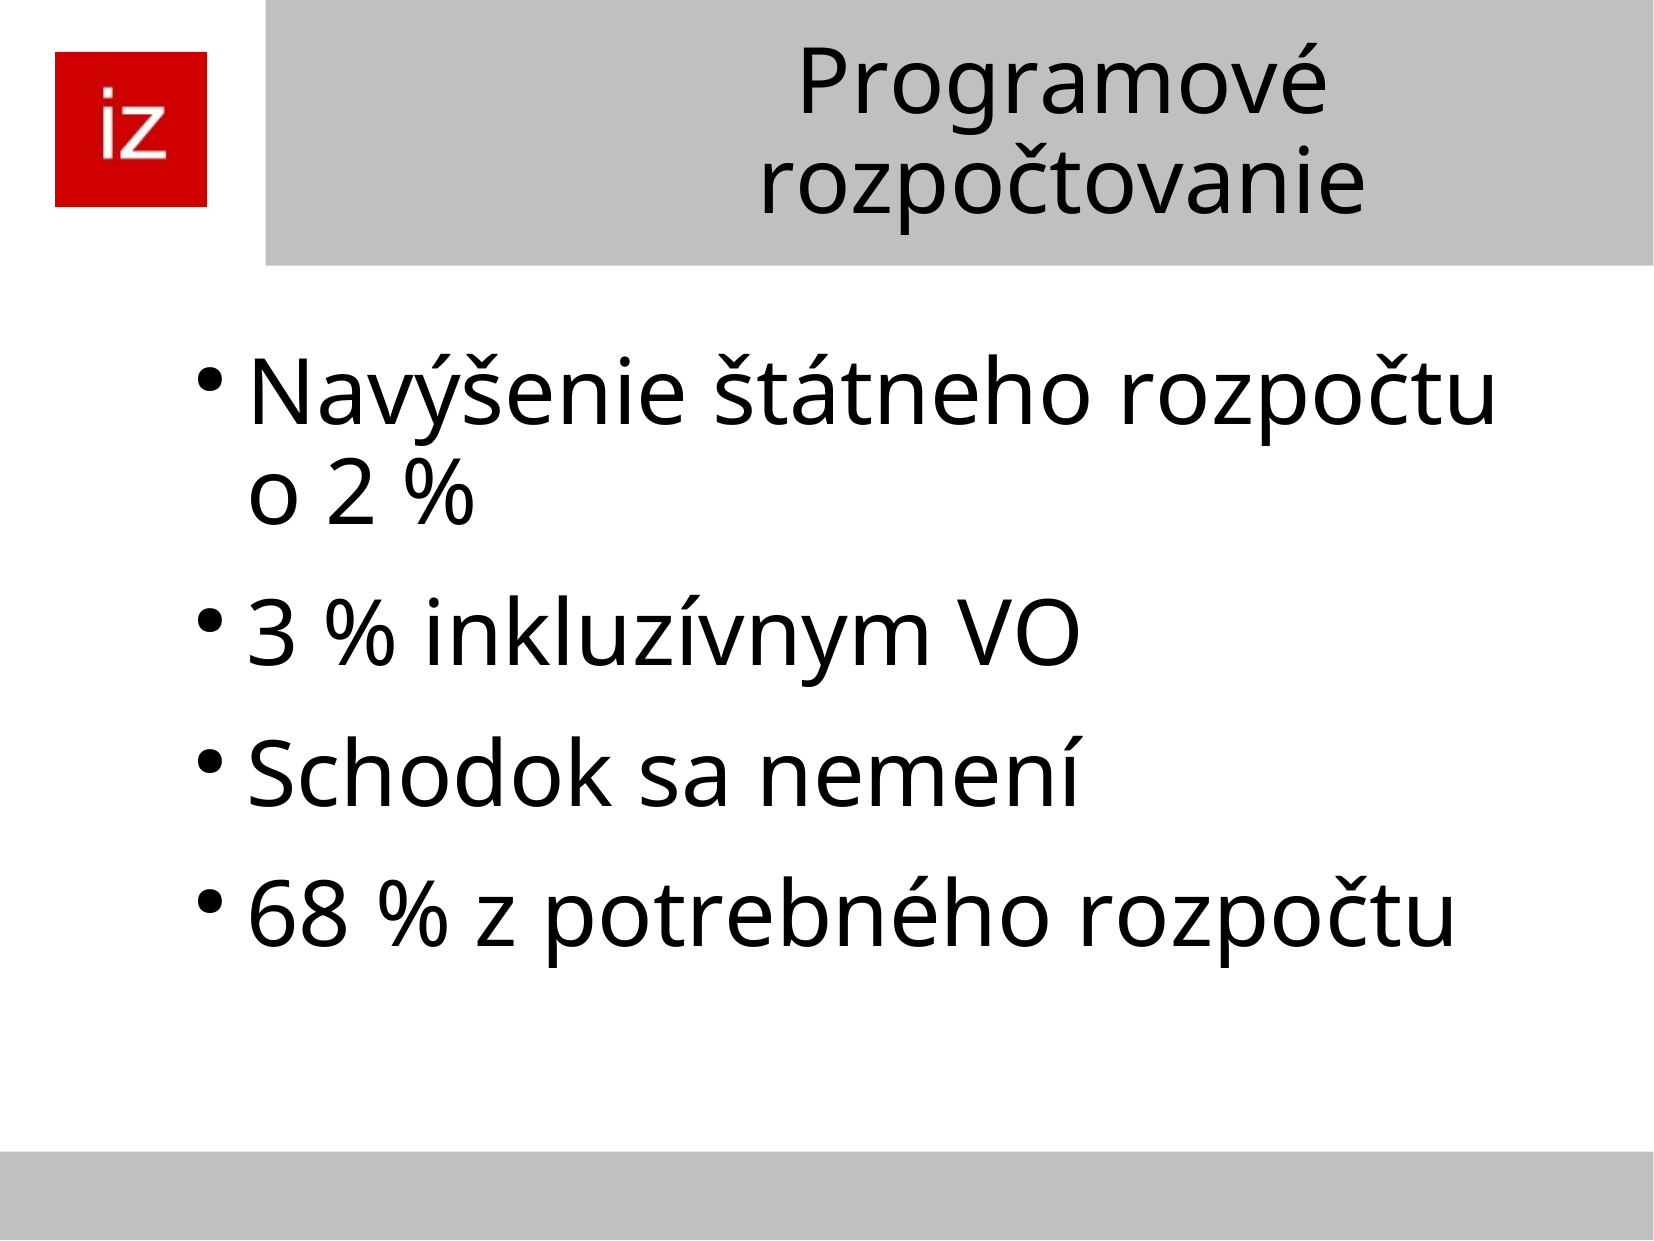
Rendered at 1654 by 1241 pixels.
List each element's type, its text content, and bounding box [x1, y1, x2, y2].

list Navýšenie štátneho rozpočtu o 2 % 3 % inkluzívnym VO Schodok sa nemení 68 % z potrebného rozpočtu [121, 344, 1533, 1126]
picture [55, 52, 207, 207]
title Programové rozpočtovanie [561, 29, 1565, 237]
